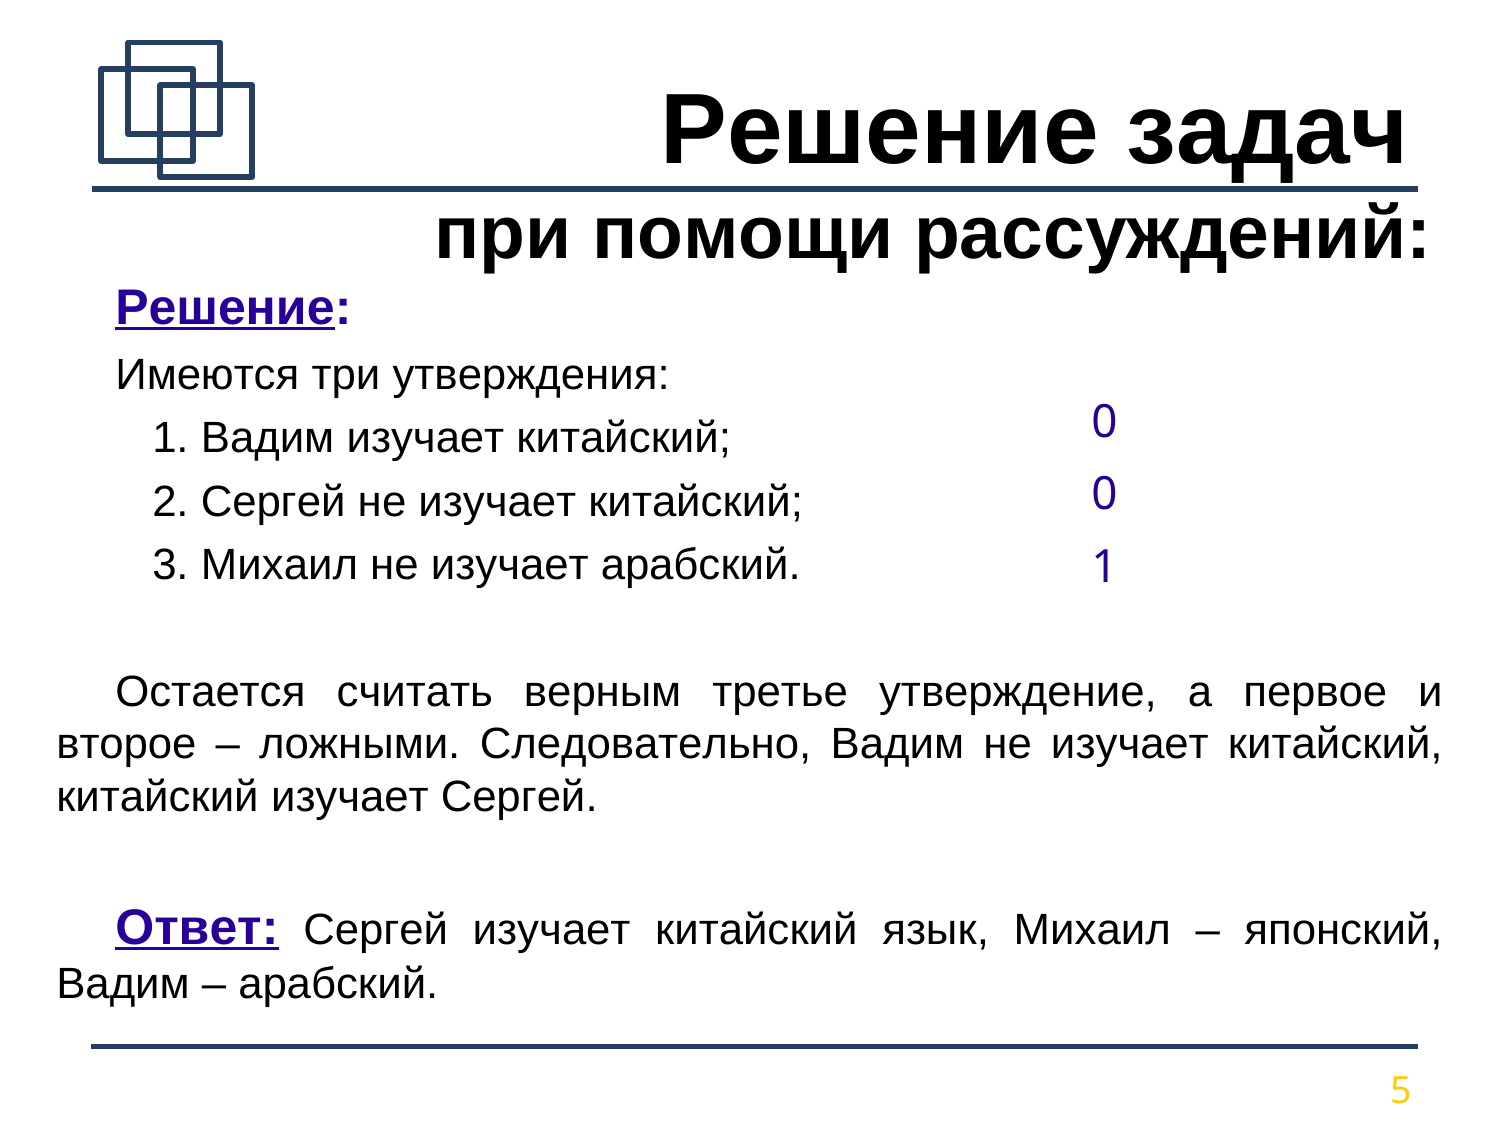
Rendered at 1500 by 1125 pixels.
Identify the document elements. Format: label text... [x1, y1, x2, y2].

text_box 0 0 1 [1068, 384, 1140, 599]
list Решение: Имеются три утверждения: 1. Вадим изучает китайский; 2. Сергей не изучает китайский; 3. Михаил не изучает арабский. Остается считать верным третье утверждение, а первое и второе – ложными. Следовательно, Вадим не изучает китайский, китайский изучает Сергей. Ответ: Сергей изучает китайский язык, Михаил – японский, Вадим – арабский. [41, 267, 1459, 1123]
text_box Решение задач при помощи рассуждений: [41, 48, 1447, 289]
